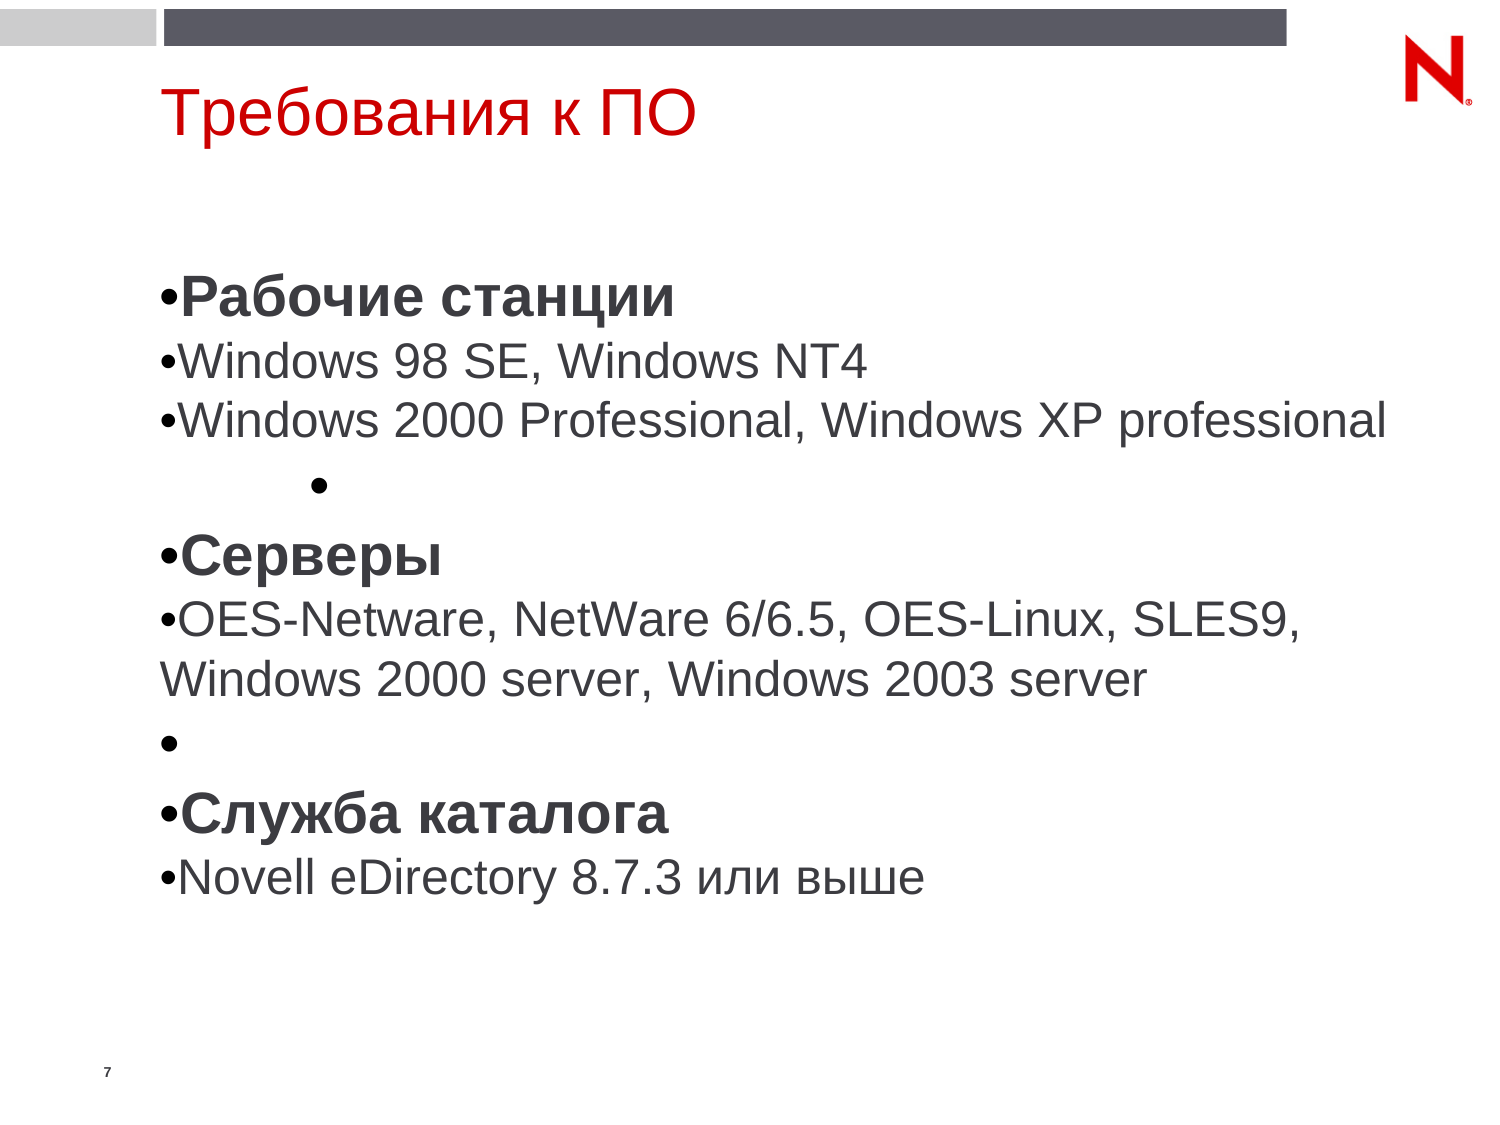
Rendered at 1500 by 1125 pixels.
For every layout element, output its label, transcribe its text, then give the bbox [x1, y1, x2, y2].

text_box Требования к ПО [145, 67, 1391, 160]
picture [1403, 32, 1473, 107]
text_box Рабочие станции Windows 98 SE, Windows NT4 Windows 2000 Professional, Windows XP professional Серверы OES-Netware, NetWare 6/6.5, OES-Linux, SLES9, Windows 2000 server, Windows 2003 server Служба каталога Novell eDirectory 8.7.3 или выше [144, 256, 1500, 914]
